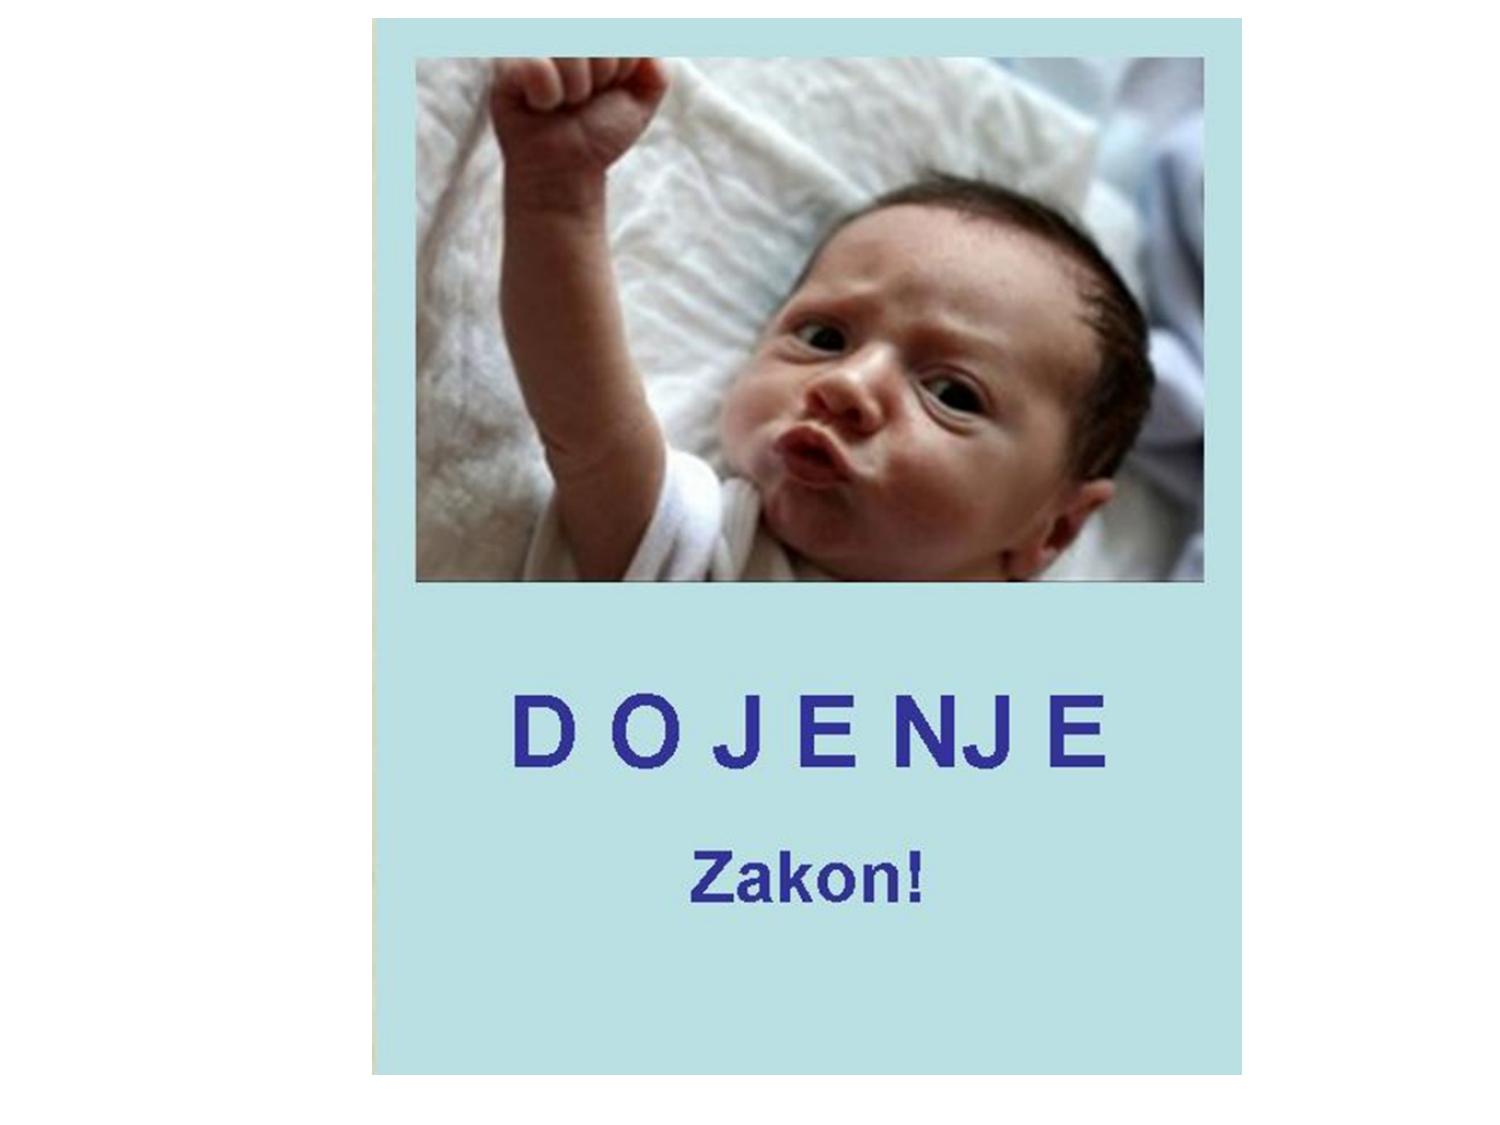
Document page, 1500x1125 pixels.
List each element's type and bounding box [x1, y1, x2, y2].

picture [372, 18, 1242, 1075]
